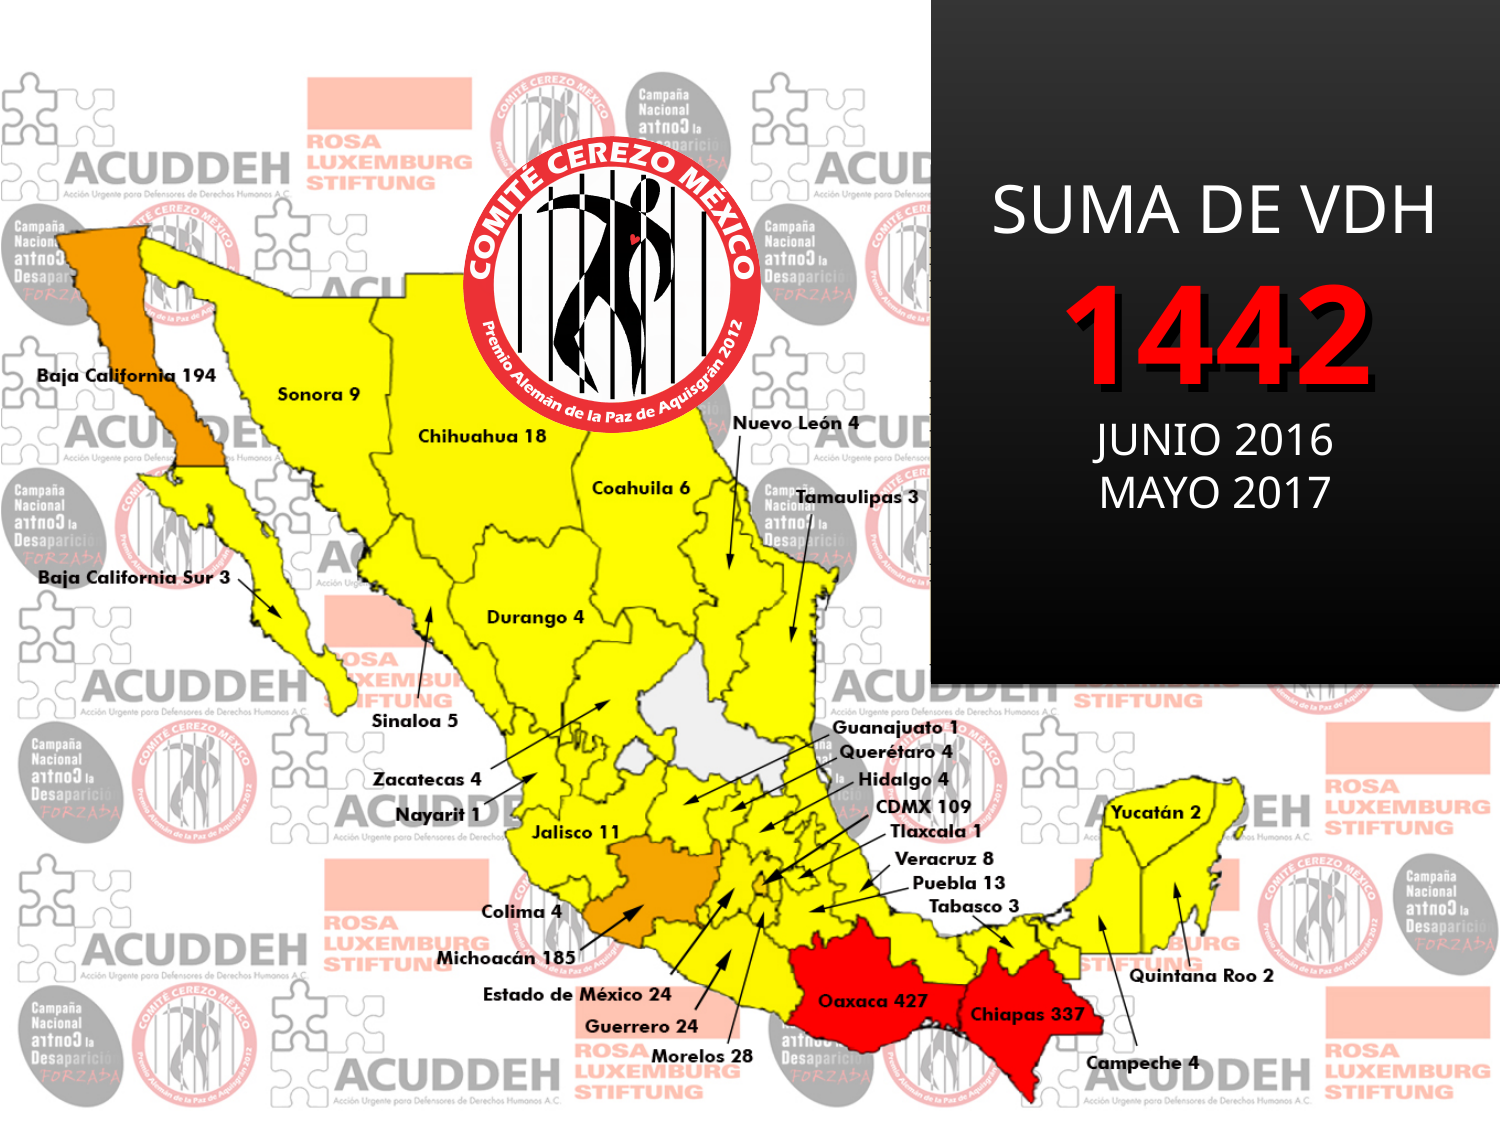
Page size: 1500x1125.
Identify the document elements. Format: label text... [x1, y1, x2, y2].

title Suma de VDH 1442 junio 2016 mayo 2017 [931, 0, 1500, 684]
picture [1, 0, 1500, 1111]
